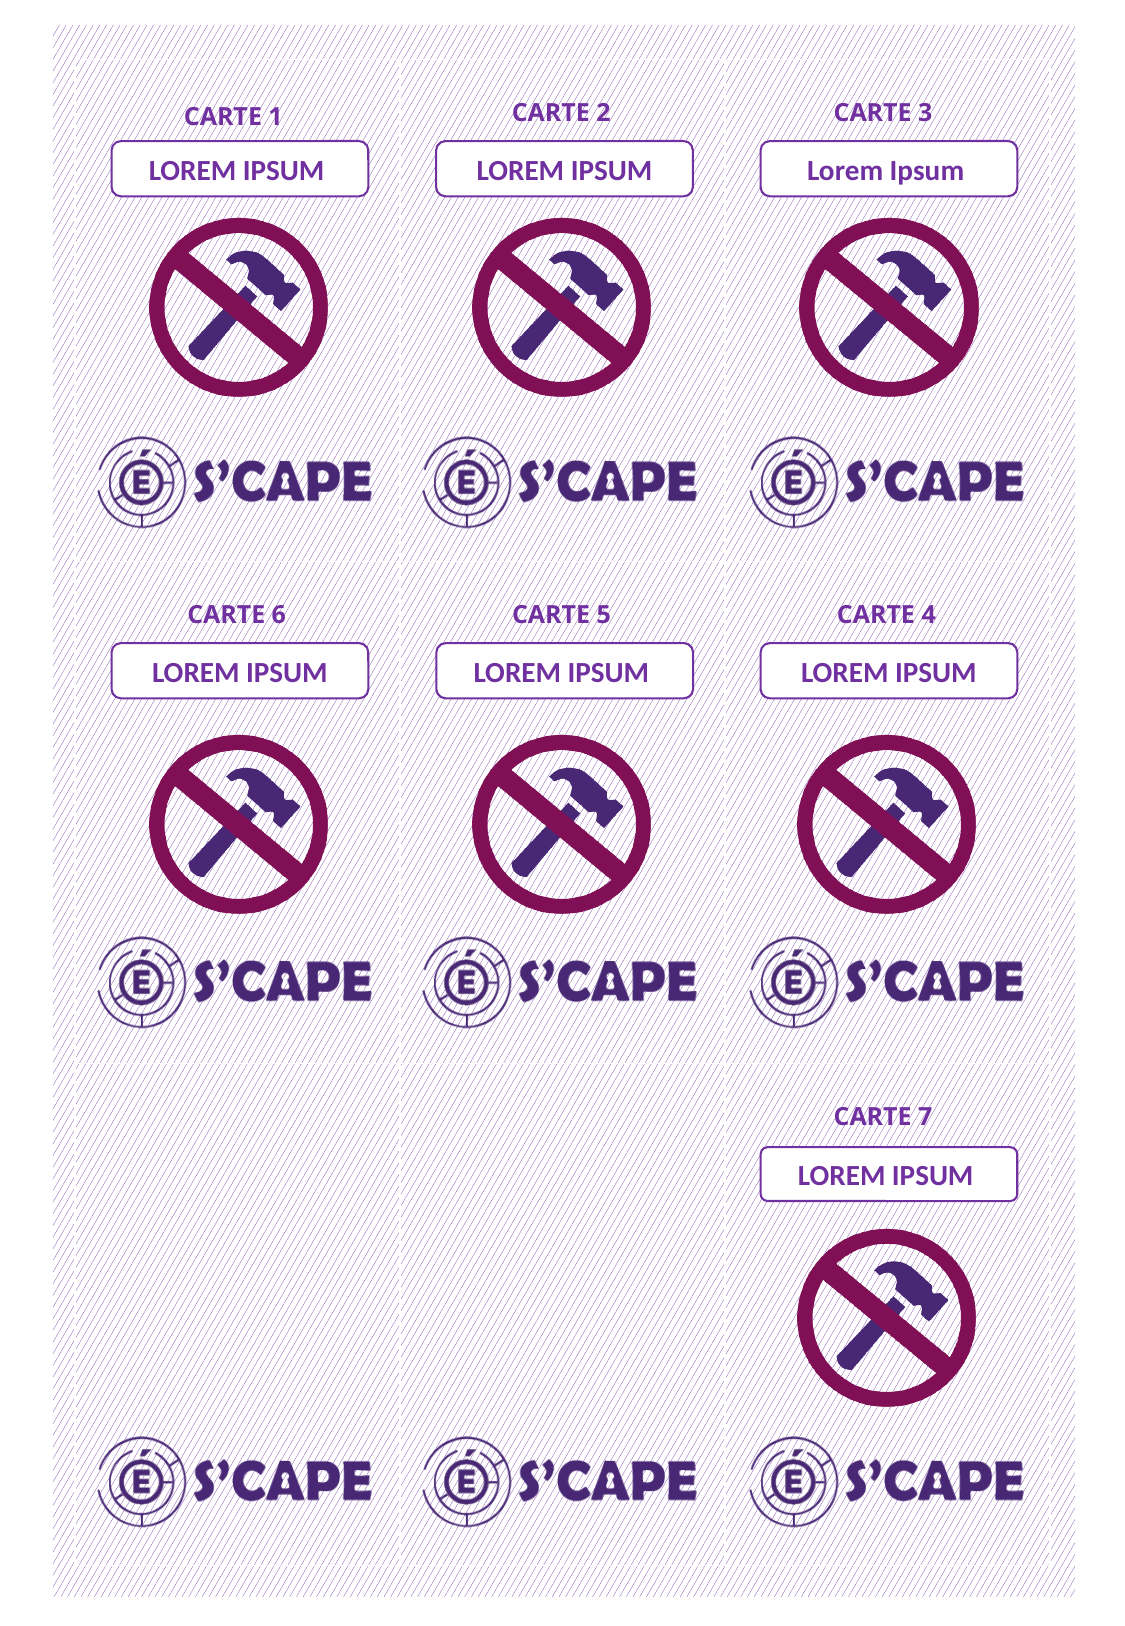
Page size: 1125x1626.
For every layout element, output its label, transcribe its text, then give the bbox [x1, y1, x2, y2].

picture [422, 436, 697, 529]
text_box Lorem Ipsum [760, 141, 1018, 197]
picture [149, 217, 328, 397]
picture [472, 734, 651, 914]
picture [97, 1436, 372, 1528]
picture [749, 436, 1024, 529]
text_box LOREM IPSUM [436, 141, 693, 197]
text_box LOREM IPSUM [111, 643, 369, 699]
text_box LOREM IPSUM [760, 1147, 1018, 1202]
picture [749, 936, 1024, 1029]
text_box CARTE 3 [723, 88, 1049, 134]
text_box CARTE 6 [74, 590, 399, 636]
picture [149, 734, 328, 914]
picture [799, 217, 979, 397]
text_box LOREM IPSUM [111, 141, 369, 197]
picture [422, 1436, 697, 1528]
picture [797, 1228, 976, 1408]
picture [797, 734, 976, 914]
text_box CARTE 4 [724, 590, 1049, 636]
text_box LOREM IPSUM [760, 643, 1018, 699]
picture [472, 217, 651, 397]
text_box CARTE 7 [723, 1092, 1049, 1138]
text_box CARTE 1 [74, 88, 400, 139]
picture [749, 1436, 1024, 1528]
text_box CARTE 5 [399, 590, 724, 636]
picture [422, 936, 697, 1029]
text_box LOREM IPSUM [436, 643, 694, 699]
text_box CARTE 2 [399, 88, 723, 134]
picture [97, 936, 372, 1029]
picture [97, 436, 372, 529]
